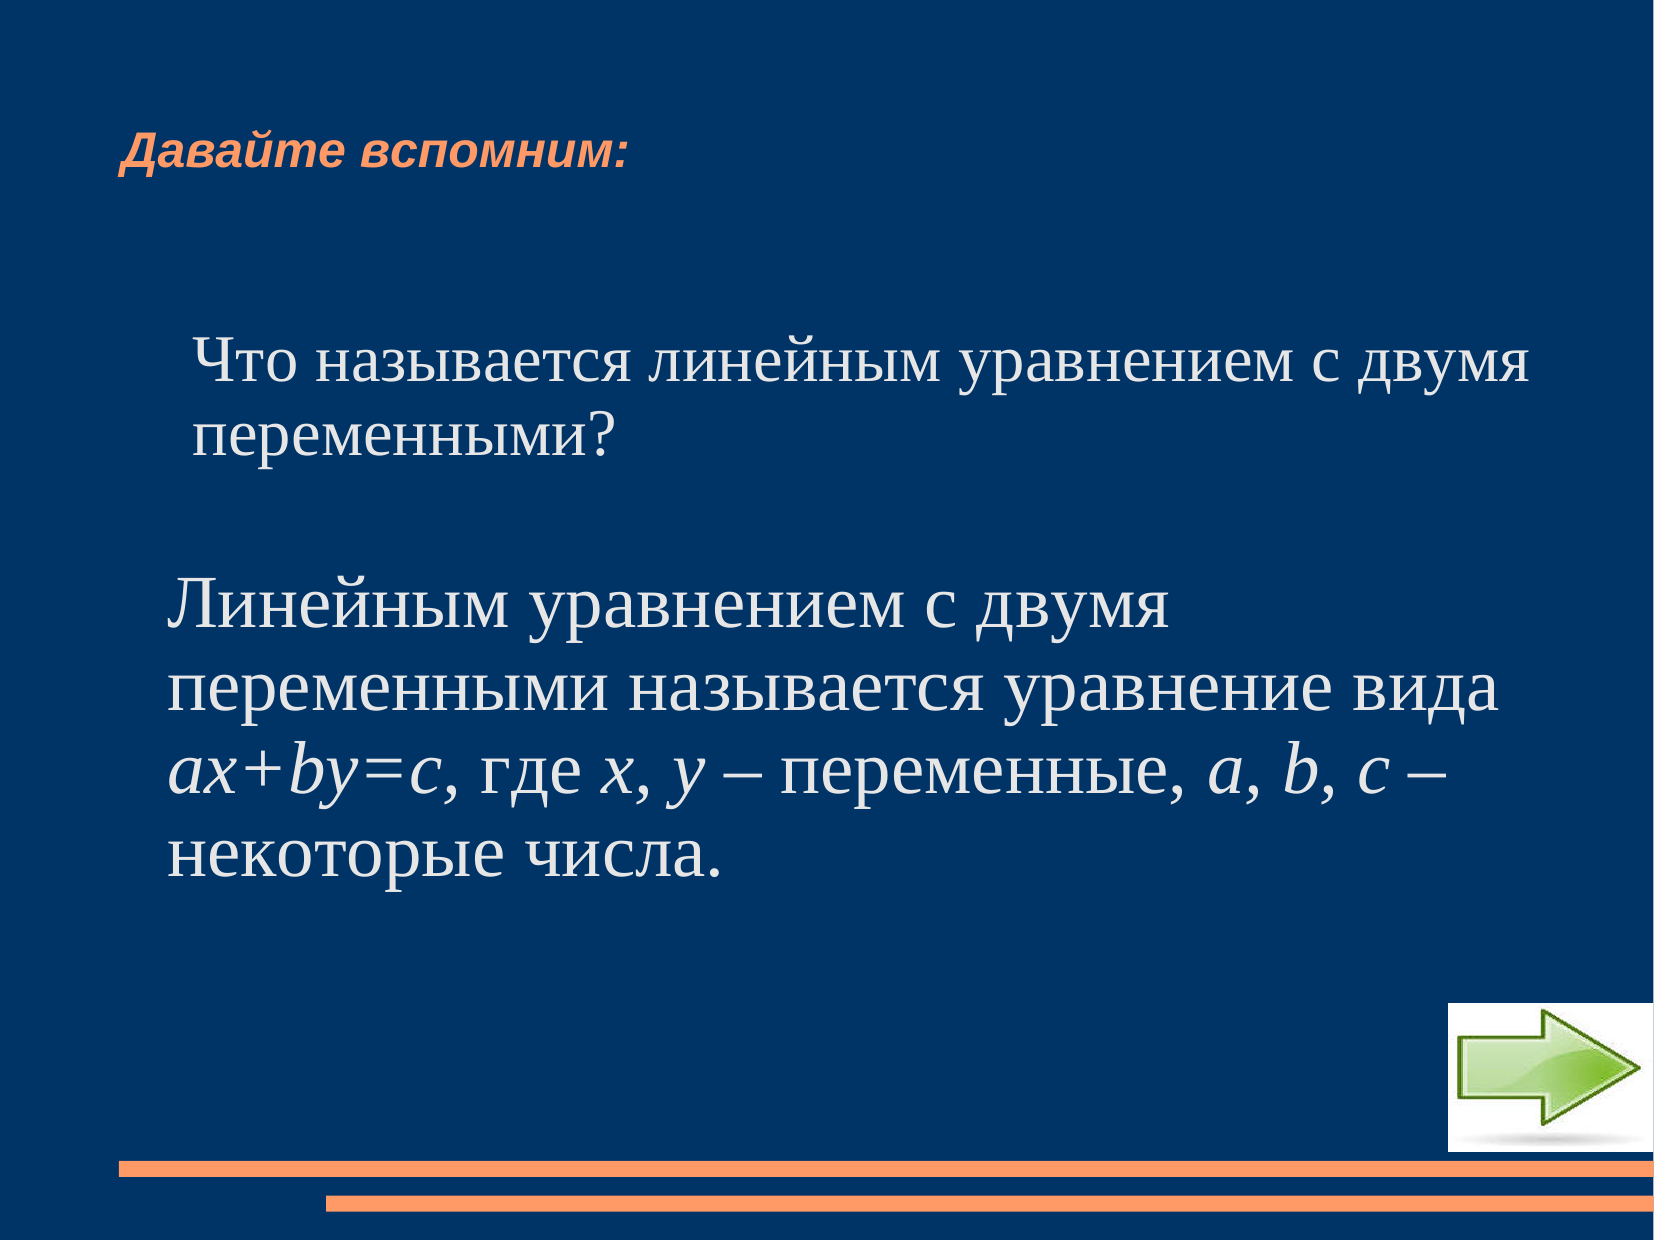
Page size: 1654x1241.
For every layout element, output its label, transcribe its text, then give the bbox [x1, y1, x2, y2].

title Давайте вспомним: [121, 46, 1534, 254]
picture [1448, 1003, 1654, 1152]
list Линейным уравнением с двумя переменными называется уравнение вида ах+by=c, где х, у – переменные, а, b, c – некоторые числа. [96, 561, 1536, 893]
list Что называется линейным уравнением с двумя переменными? [121, 322, 1561, 709]
